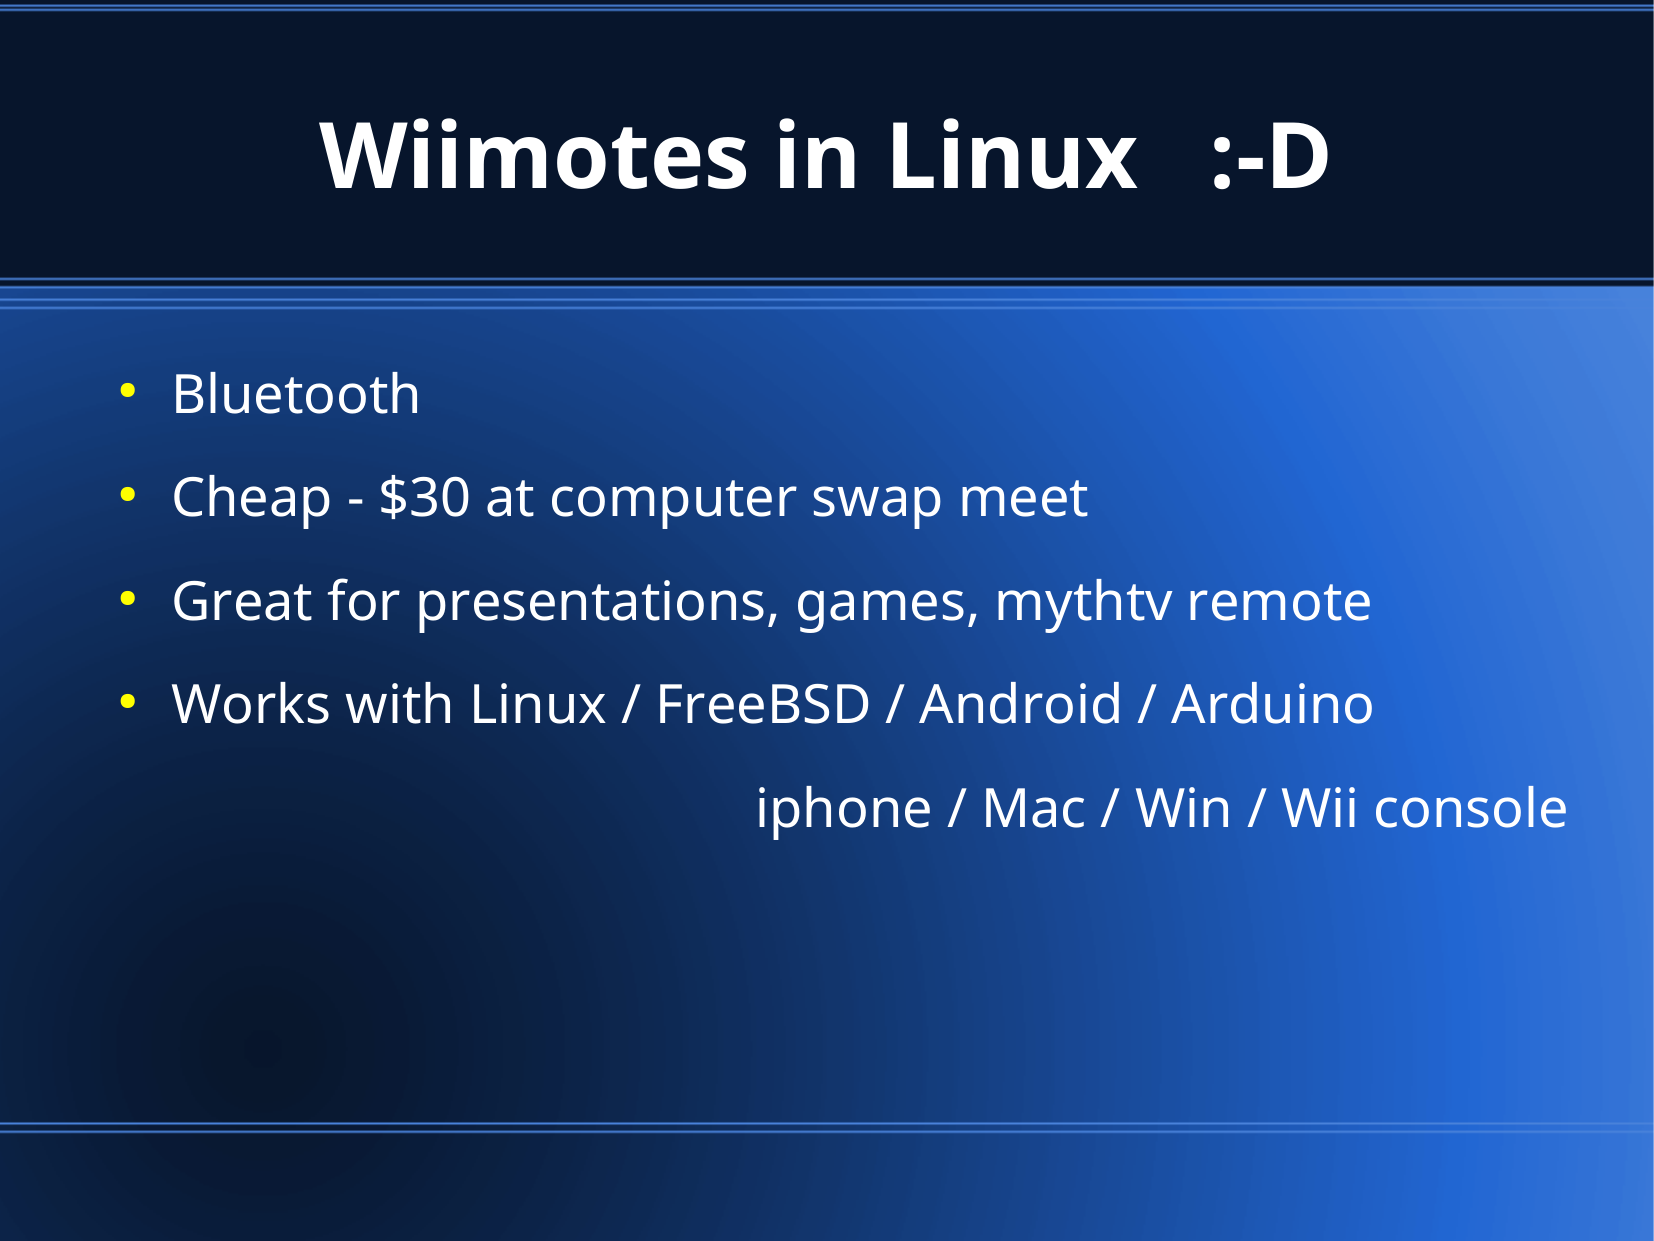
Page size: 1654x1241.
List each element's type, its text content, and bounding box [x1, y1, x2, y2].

title Wiimotes in Linux :-D [82, 49, 1571, 257]
list Bluetooth Cheap - $30 at computer swap meet Great for presentations, games, mythtv remote Works with Linux / FreeBSD / Android / Arduino iphone / Mac / Win / Wii console [82, 355, 1571, 1174]
picture [0, 0, 1654, 1241]
